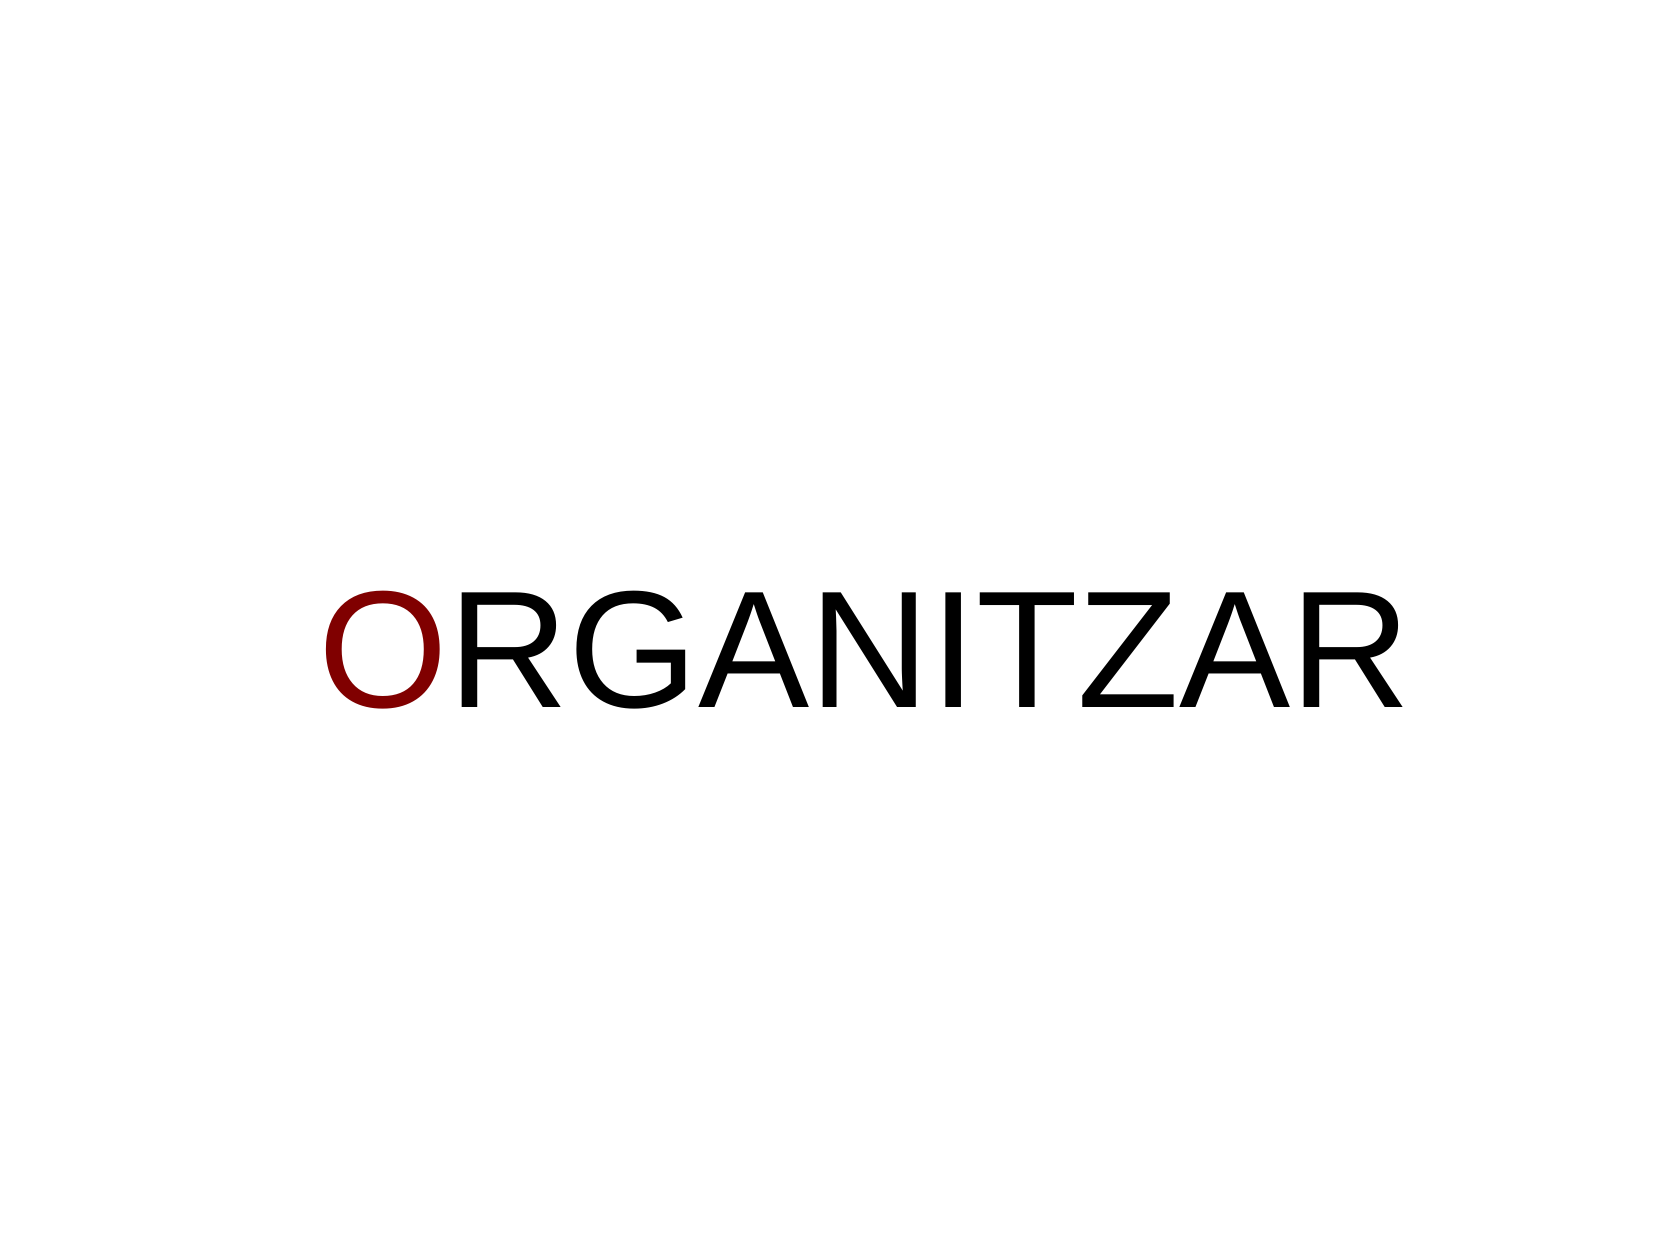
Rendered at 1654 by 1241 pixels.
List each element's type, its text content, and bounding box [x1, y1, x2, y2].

list ORGANITZAR [82, 290, 1571, 1010]
